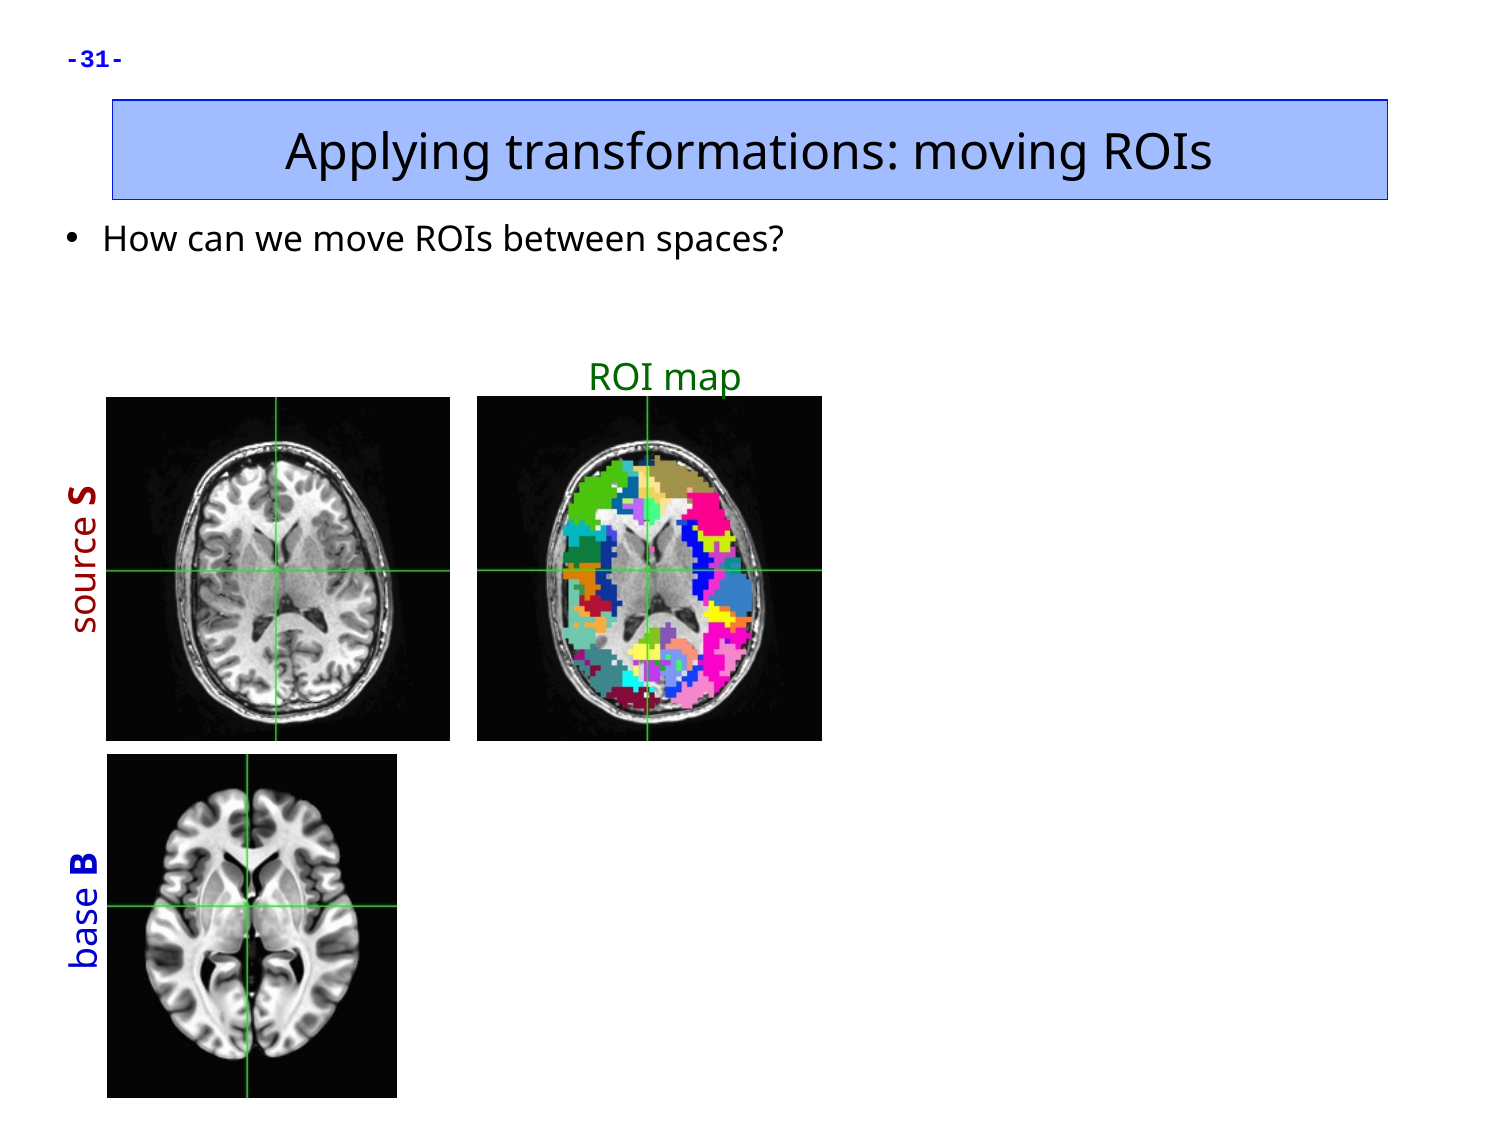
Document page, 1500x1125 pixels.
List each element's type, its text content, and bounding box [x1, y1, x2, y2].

picture [477, 396, 822, 741]
text_box Applying transformations: moving ROIs [112, 99, 1388, 200]
text_box ROI map [570, 342, 765, 414]
picture [107, 754, 397, 1098]
picture [106, 397, 450, 741]
text_box base B [48, 827, 120, 988]
text_box How can we move ROIs between spaces? [49, 208, 1410, 360]
text_box source S [47, 458, 119, 653]
